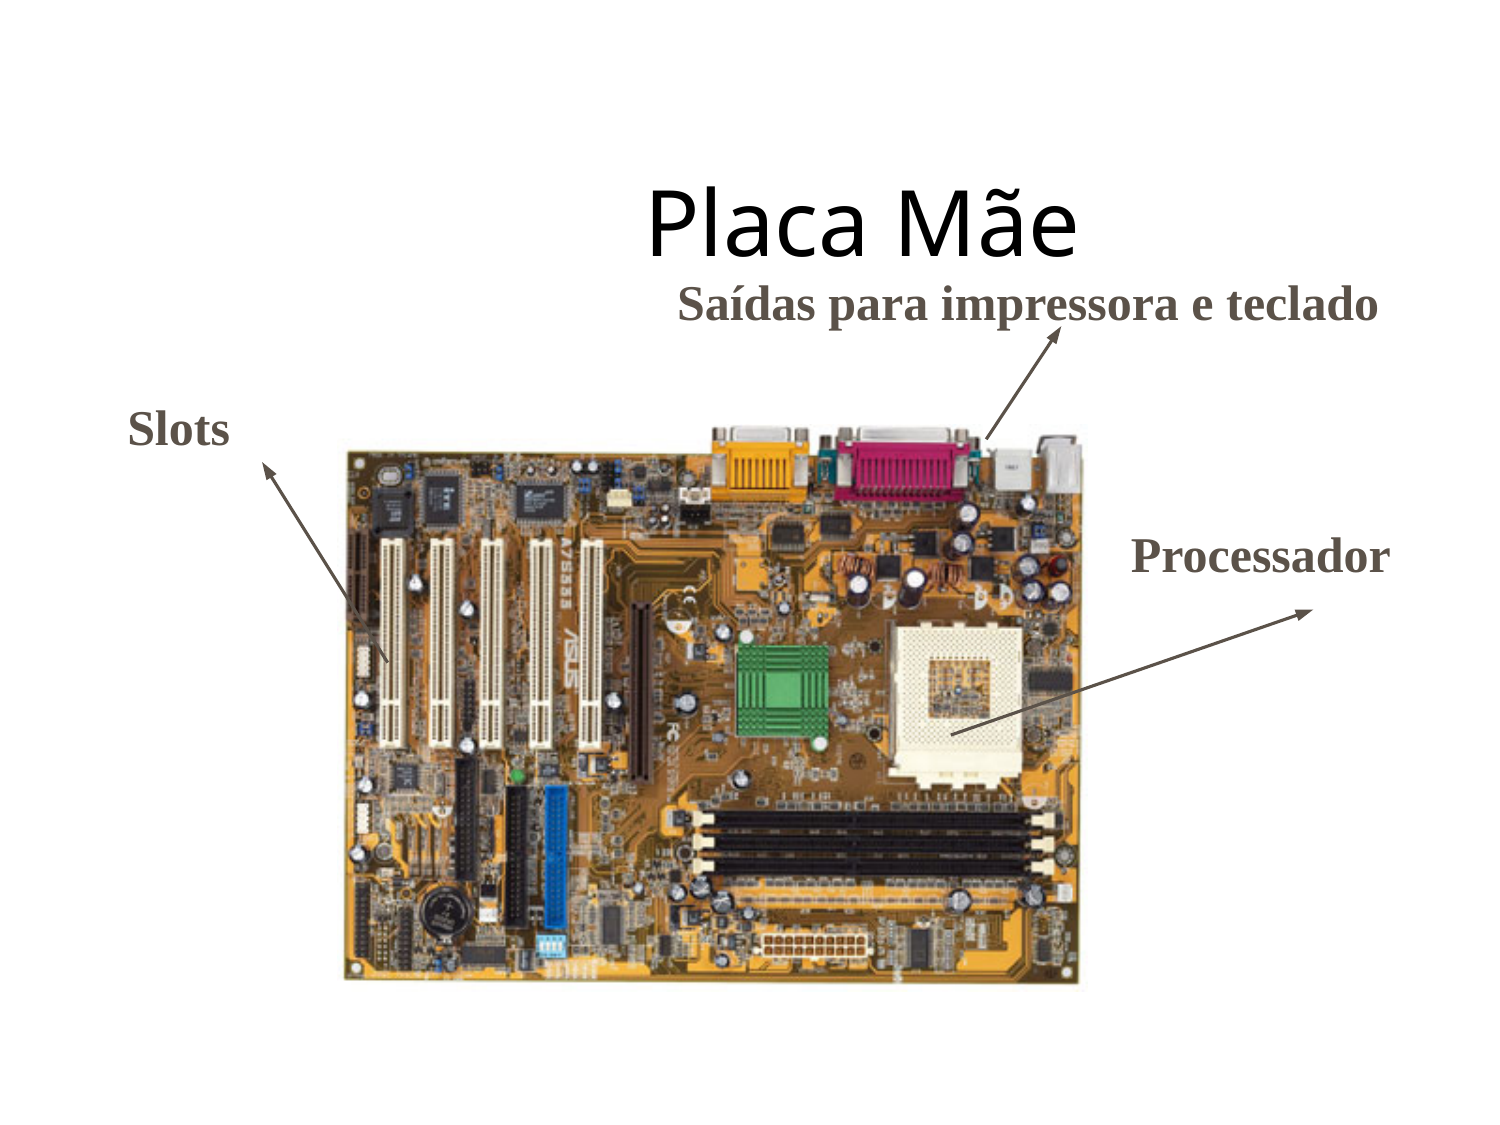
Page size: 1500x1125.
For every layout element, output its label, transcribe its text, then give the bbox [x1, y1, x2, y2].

title Placa Mãe [225, 125, 1500, 314]
text_box Slots [112, 387, 388, 463]
text_box Processador [1116, 515, 1467, 591]
text_box Saídas para impressora e teclado [662, 314, 1463, 338]
picture [337, 425, 1088, 992]
